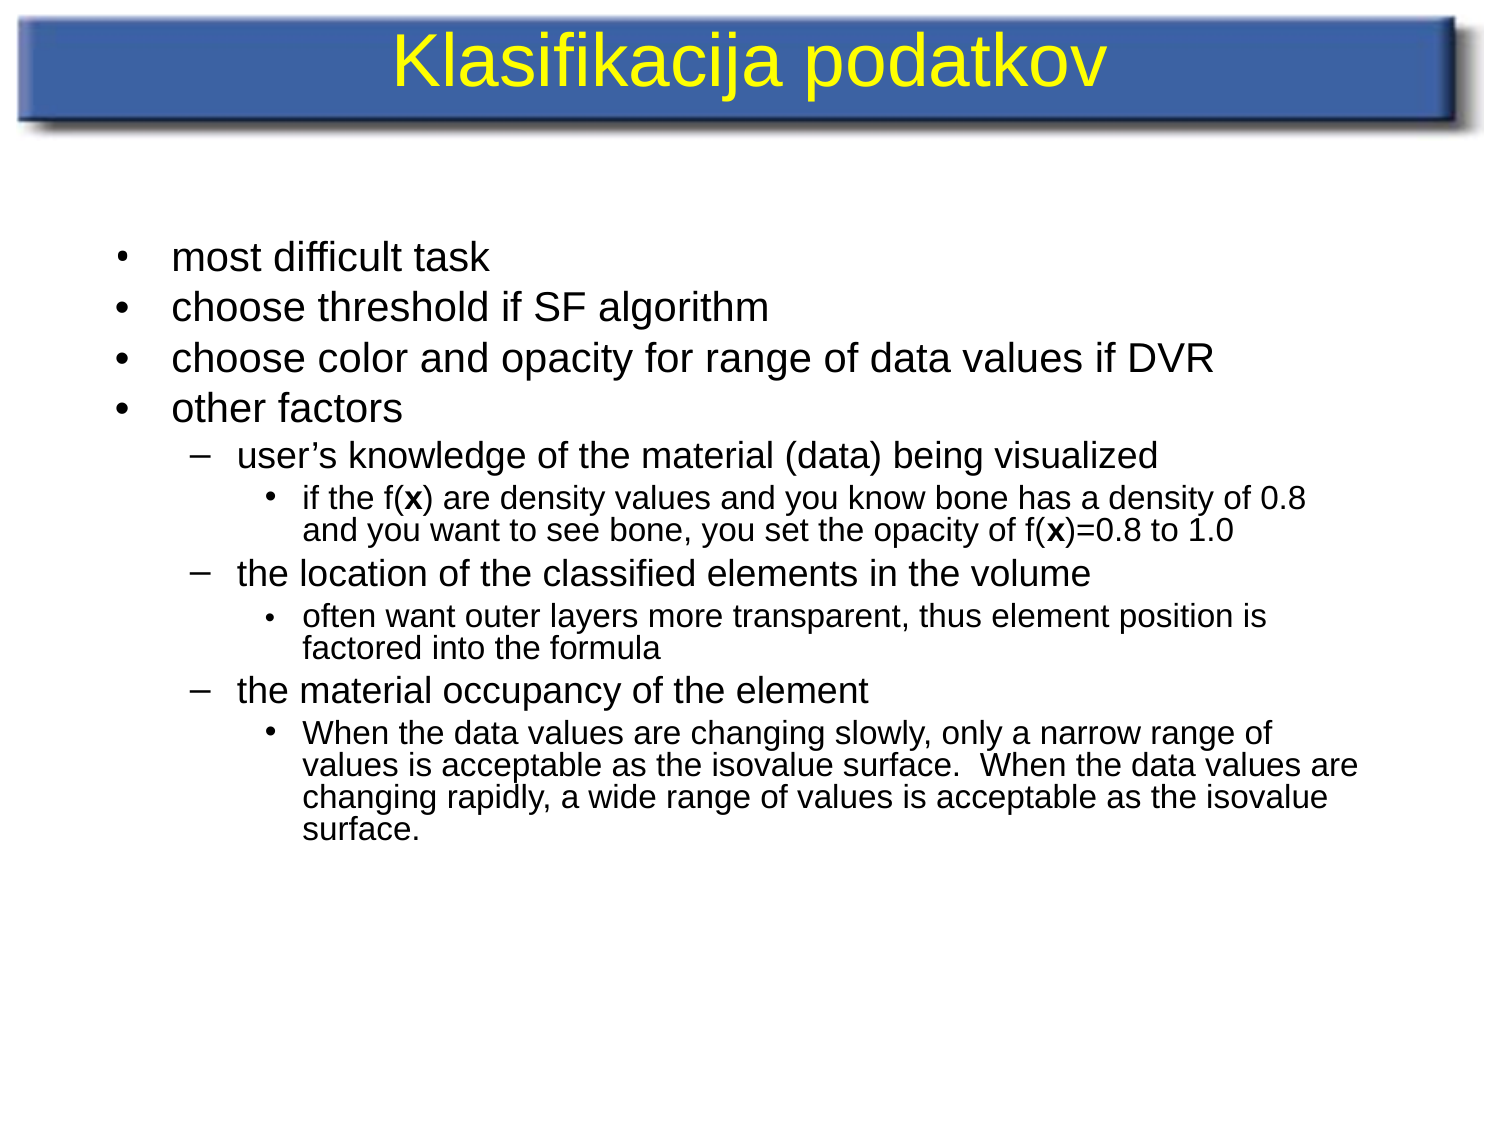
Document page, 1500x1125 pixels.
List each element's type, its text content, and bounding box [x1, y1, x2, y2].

picture [16, 13, 1484, 141]
list • most difficult task • choose threshold if SF algorithm • choose color and opacity for range of data values if DVR • other factors user’s knowledge of the material (data) being visualized if the f(x) are density values and you know bone has a density of 0.8 and you want to see bone, you set the opacity of f(x)=0.8 to 1.0 the location of the classified elements in the volume • often want outer layers more transparent, thus element position is factored into the formula the material occupancy of the element When the data values are changing slowly, only a narrow range of values is acceptable as the isovalue surface. When the data values are changing rapidly, a wide range of values is acceptable as the isovalue surface. [100, 231, 1376, 1082]
title Klasifikacija podatkov [112, 0, 1388, 114]
